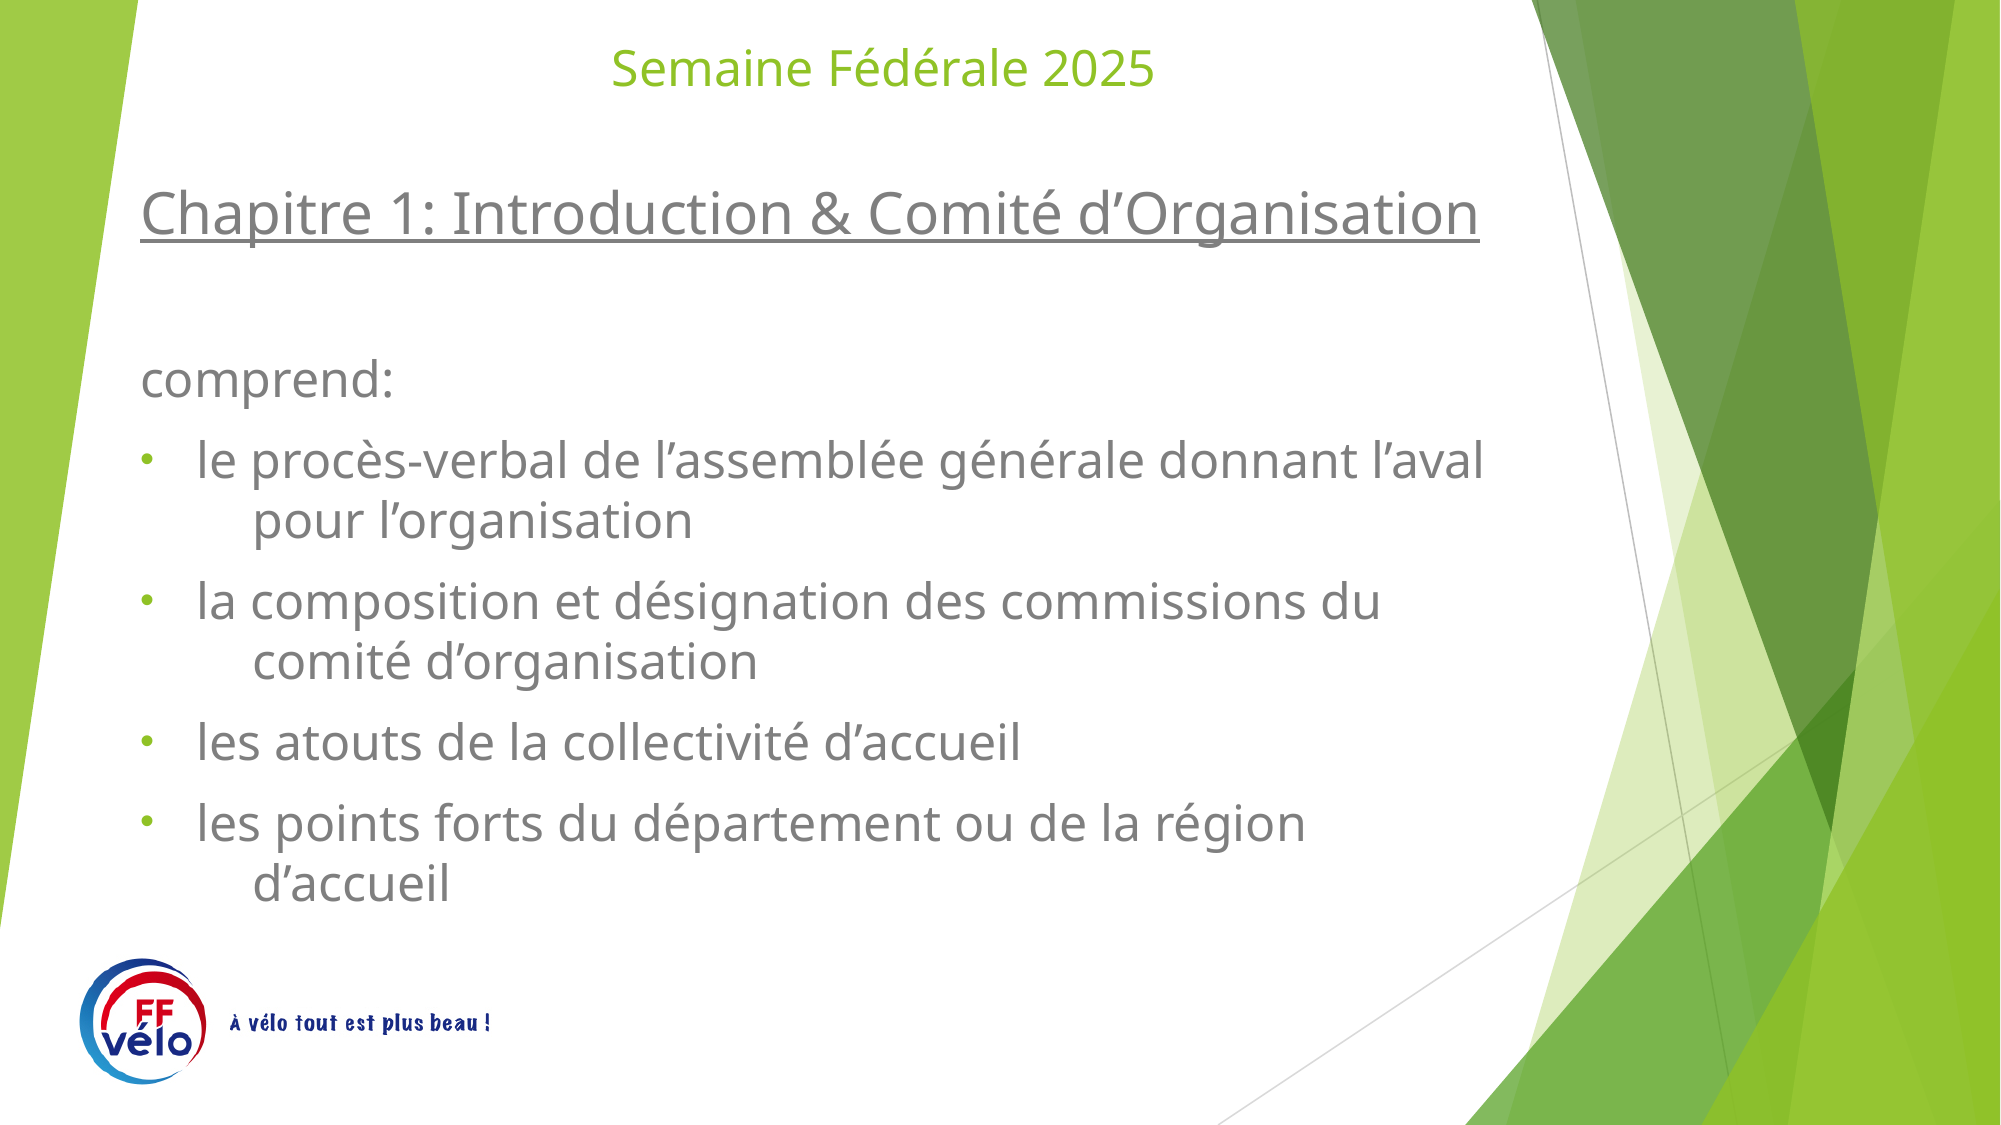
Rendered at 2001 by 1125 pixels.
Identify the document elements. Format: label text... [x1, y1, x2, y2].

picture [78, 954, 504, 1088]
title Semaine Fédérale 2025 [247, 15, 1522, 105]
subtitle Chapitre 1: Introduction & Comité d’Organisation comprend: le procès-verbal de l’assemblée générale donnant l’aval pour l’organisation la composition et désignation des commissions du comité d’organisation les atouts de la collectivité d’accueil les points forts du département ou de la région d’accueil [125, 168, 1522, 891]
